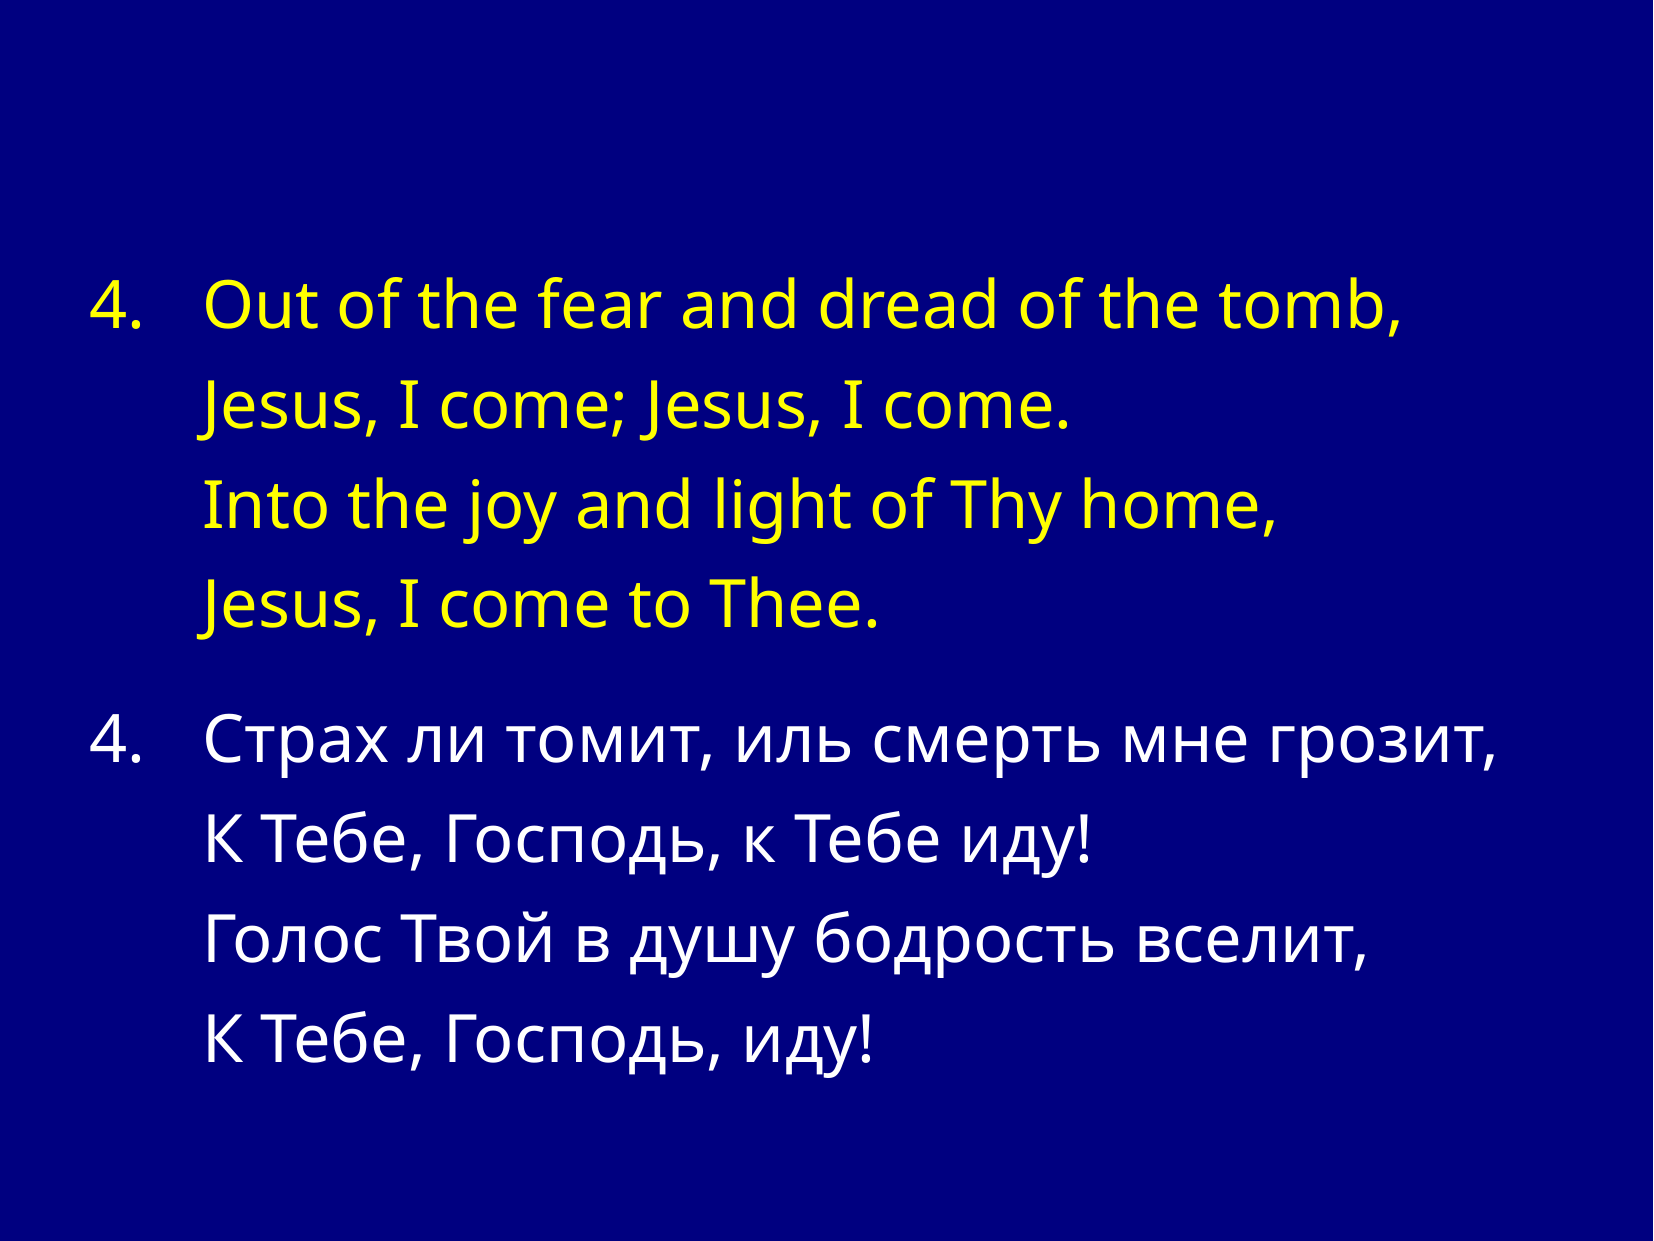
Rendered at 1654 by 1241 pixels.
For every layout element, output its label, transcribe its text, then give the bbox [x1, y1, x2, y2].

text_box 4. Страх ли томит, иль смерть мне грозит, К Тебе, Господь, к Тебе иду! Голос Твой в душу бодрость вселит, К Тебе, Господь, иду! [75, 675, 1653, 1163]
text_box 4. Out of the fear and dread of the tomb, Jesus, I come; Jesus, I come. Into the joy and light of Thy home, Jesus, I come to Thee. [75, 150, 1576, 638]
